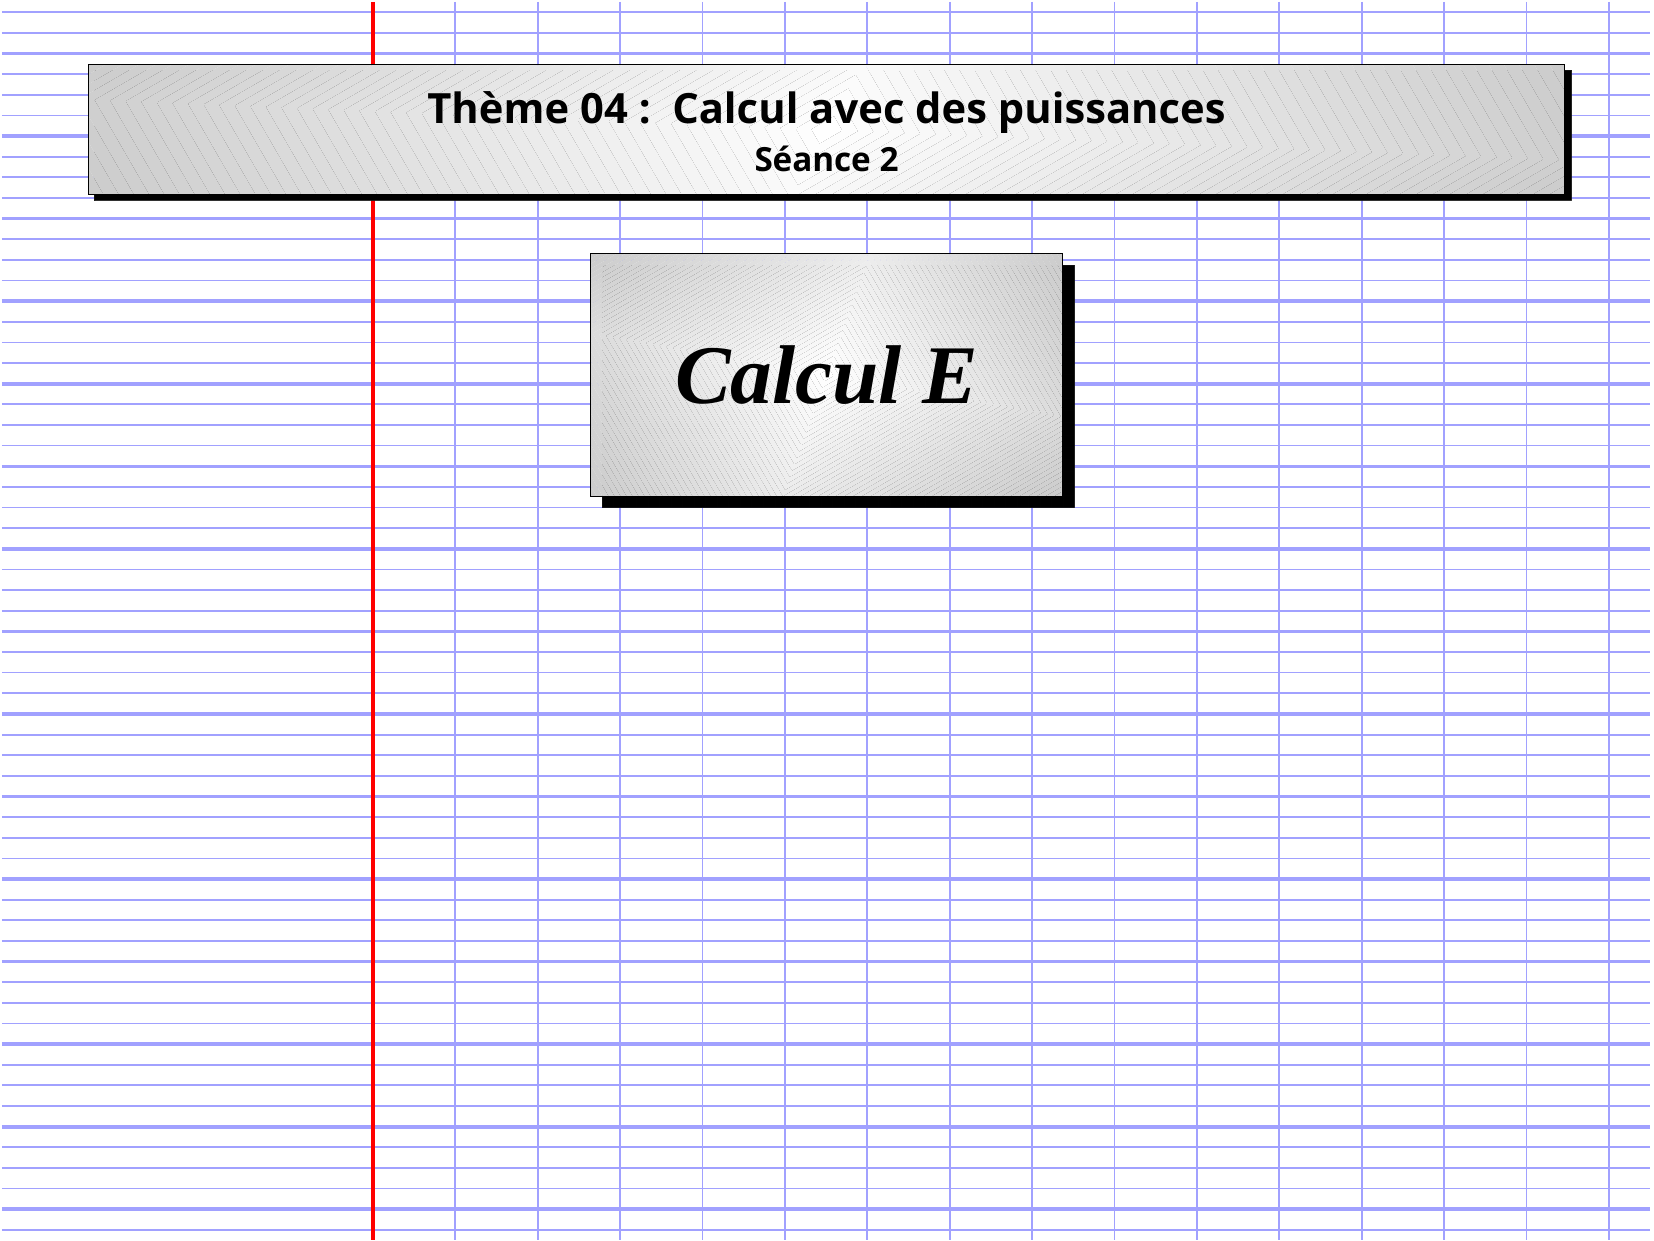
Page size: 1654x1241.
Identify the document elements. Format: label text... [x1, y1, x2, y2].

text_box Thème 04 : Calcul avec des puissances Séance 2 [88, 64, 1565, 195]
picture [0, 0, 1654, 1241]
text_box Calcul E [590, 253, 1063, 497]
